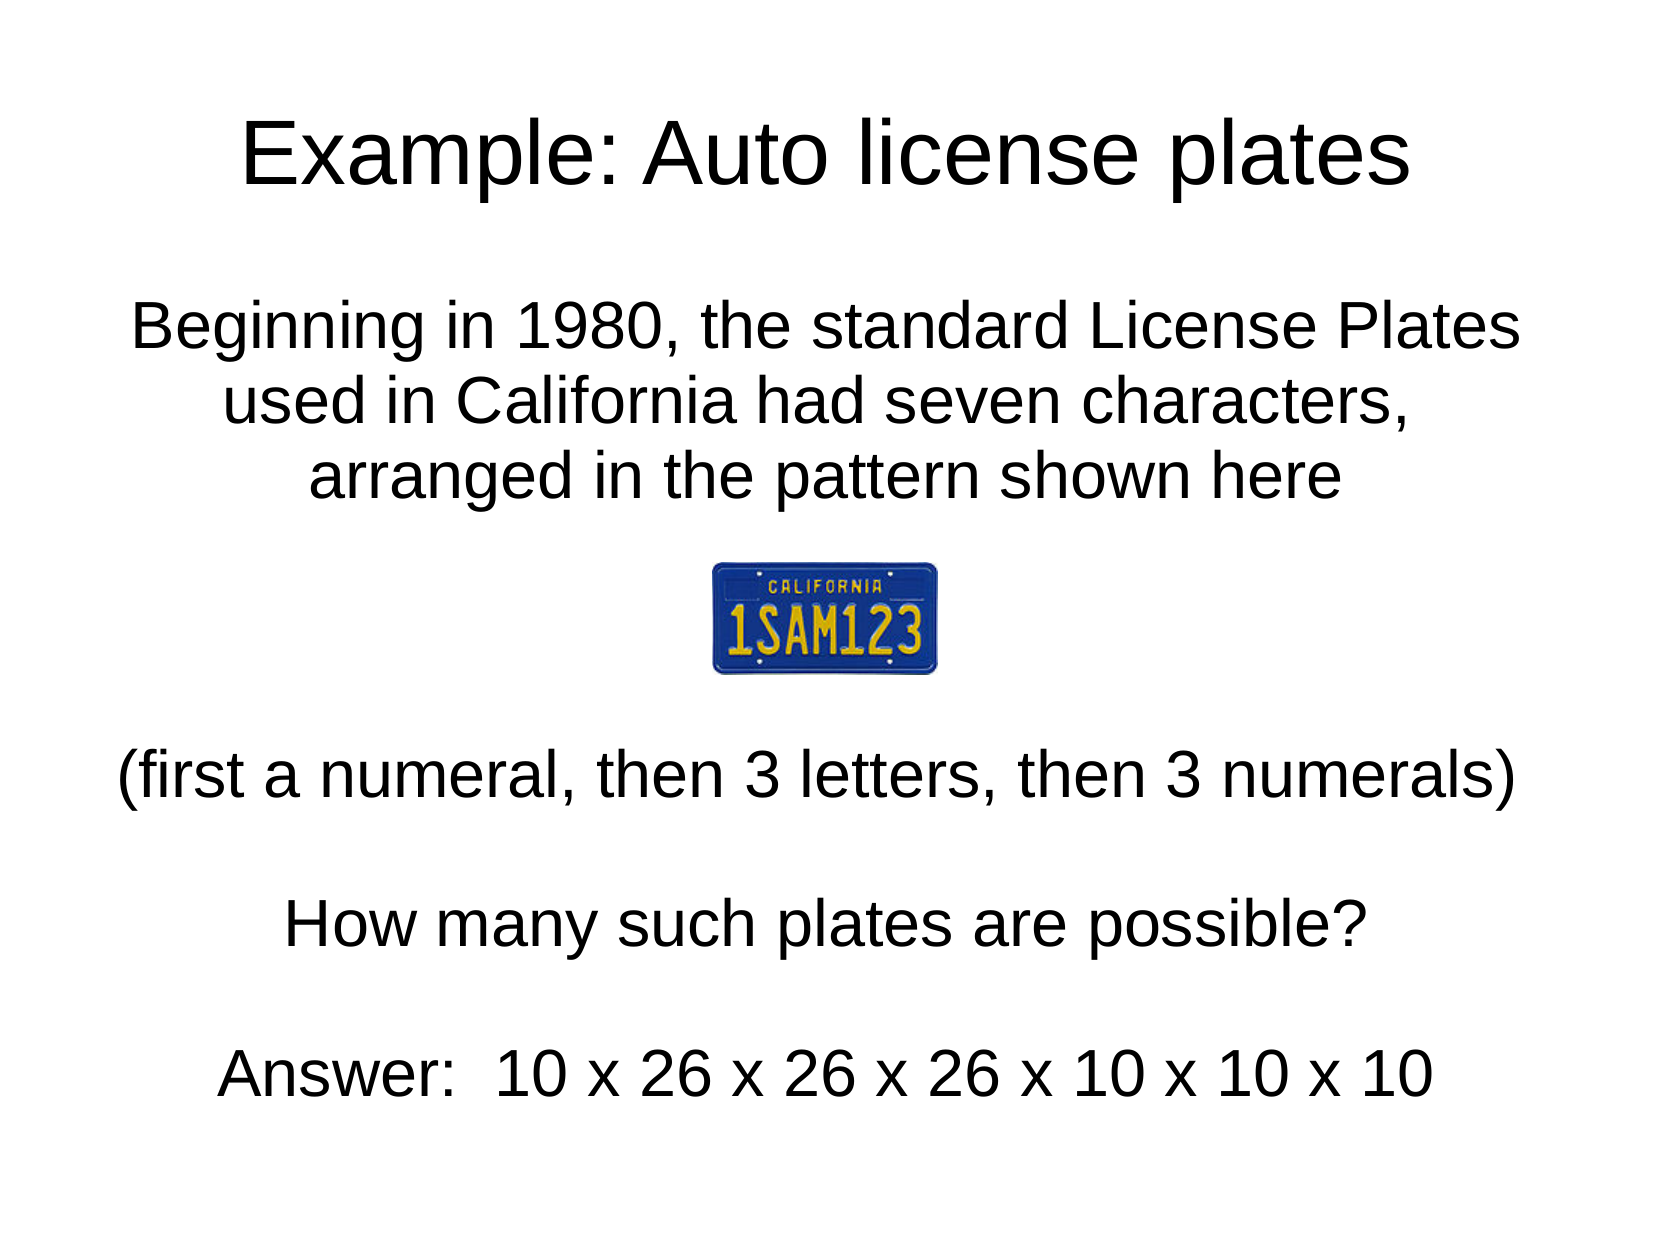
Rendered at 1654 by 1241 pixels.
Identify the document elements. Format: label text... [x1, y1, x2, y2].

title Example: Auto license plates [82, 56, 1571, 250]
picture [712, 562, 938, 676]
subtitle Beginning in 1980, the standard License Plates used in California had seven characters, arranged in the pattern shown here (first a numeral, then 3 letters, then 3 numerals) How many such plates are possible? Answer: 10 x 26 x 26 x 26 x 10 x 10 x 10 [82, 288, 1571, 1111]
